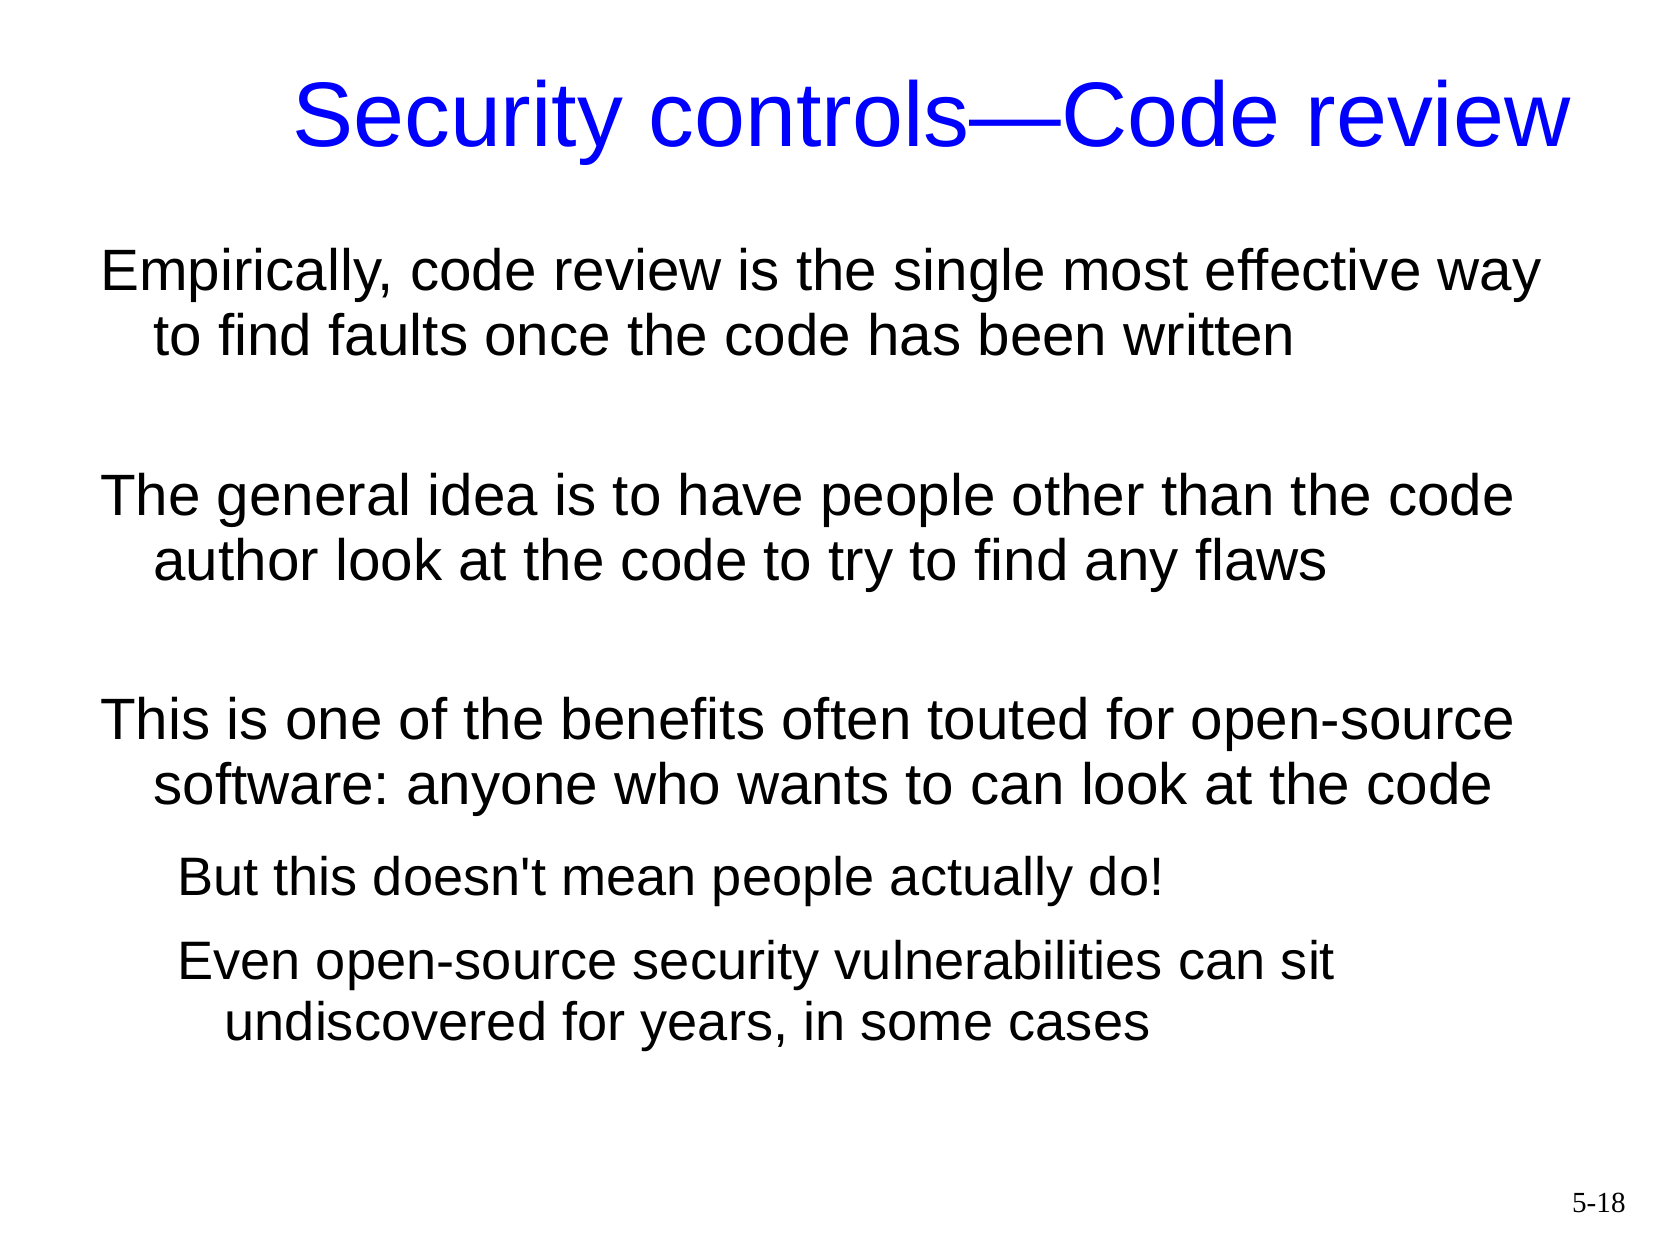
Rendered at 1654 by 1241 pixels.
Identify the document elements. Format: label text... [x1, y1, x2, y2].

title Security controls—Code review [84, 18, 1573, 211]
list Empirically, code review is the single most effective way to find faults once the code has been written The general idea is to have people other than the code author look at the code to try to find any flaws This is one of the benefits often touted for open-source software: anyone who wants to can look at the code But this doesn't mean people actually do! Even open-source security vulnerabilities can sit undiscovered for years, in some cases [82, 237, 1571, 1156]
